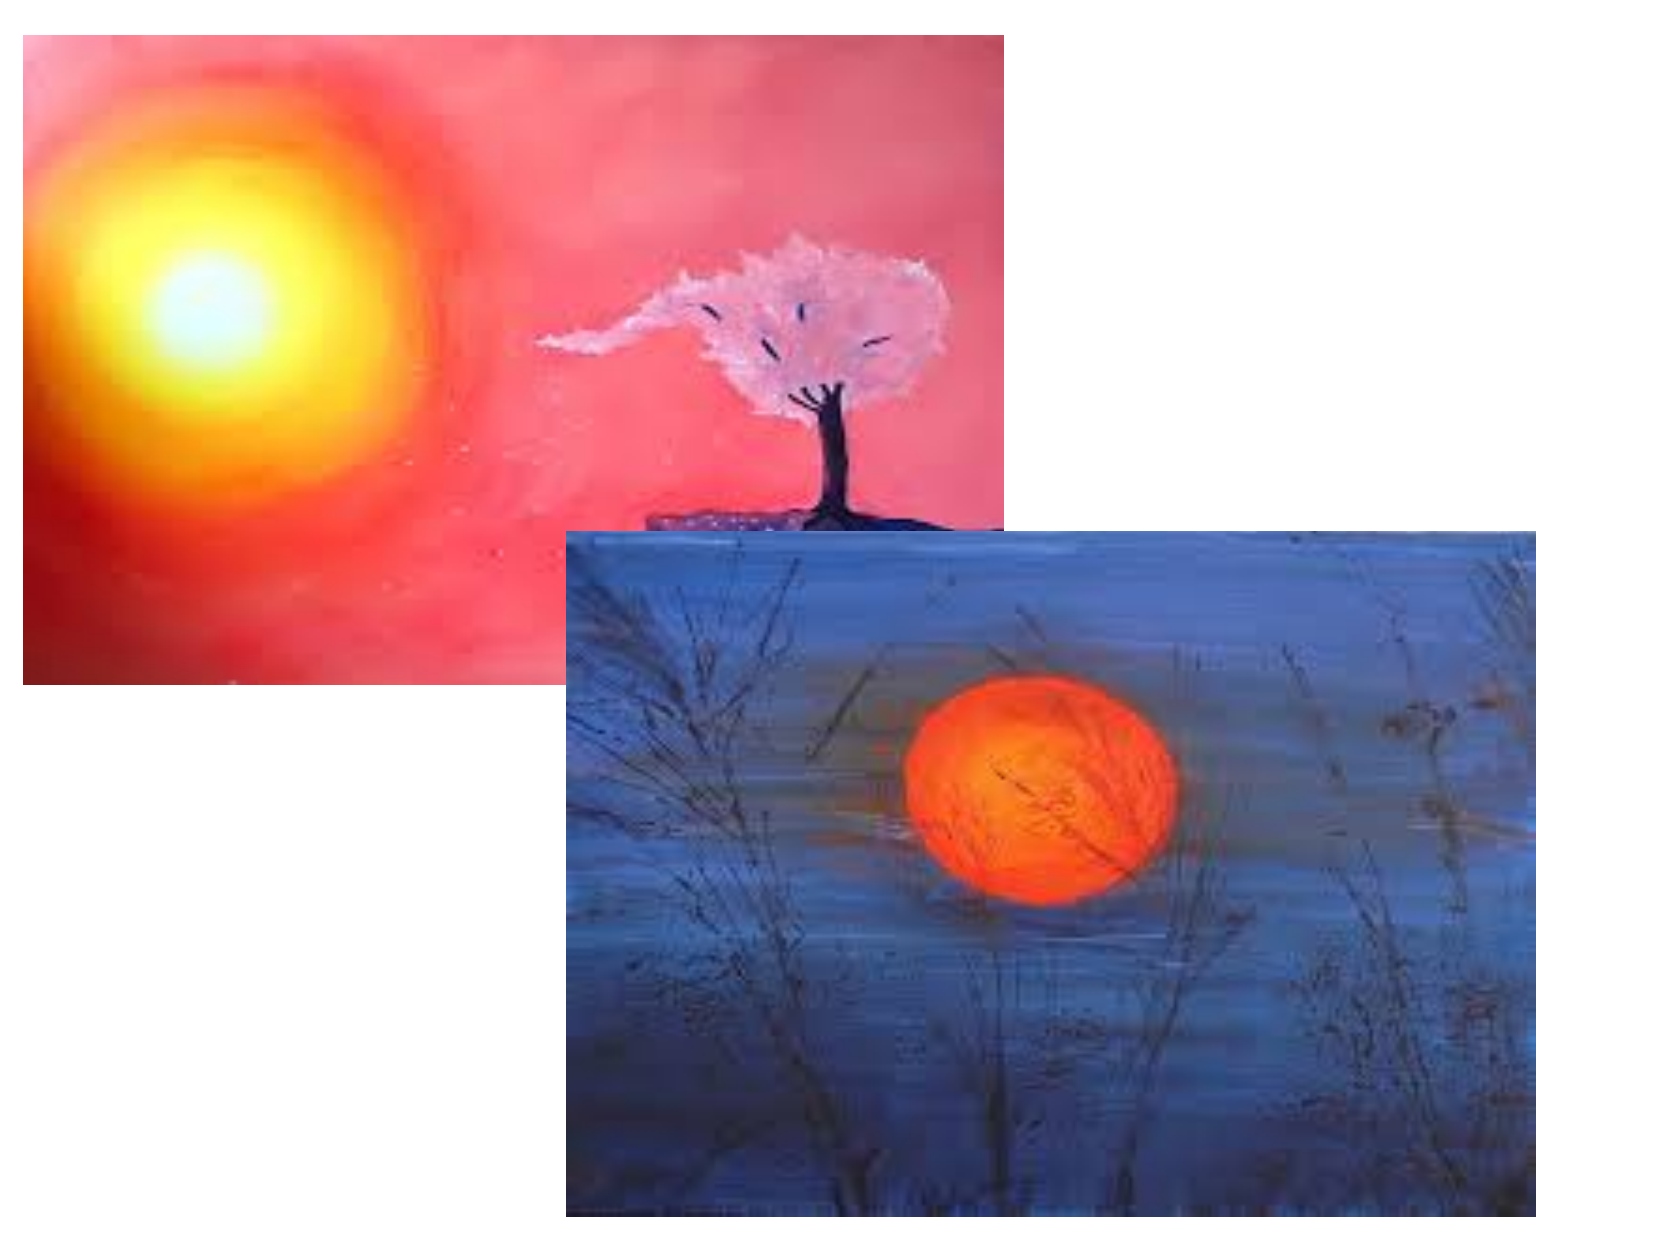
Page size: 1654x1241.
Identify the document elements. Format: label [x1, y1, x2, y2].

picture [23, 35, 1536, 1217]
